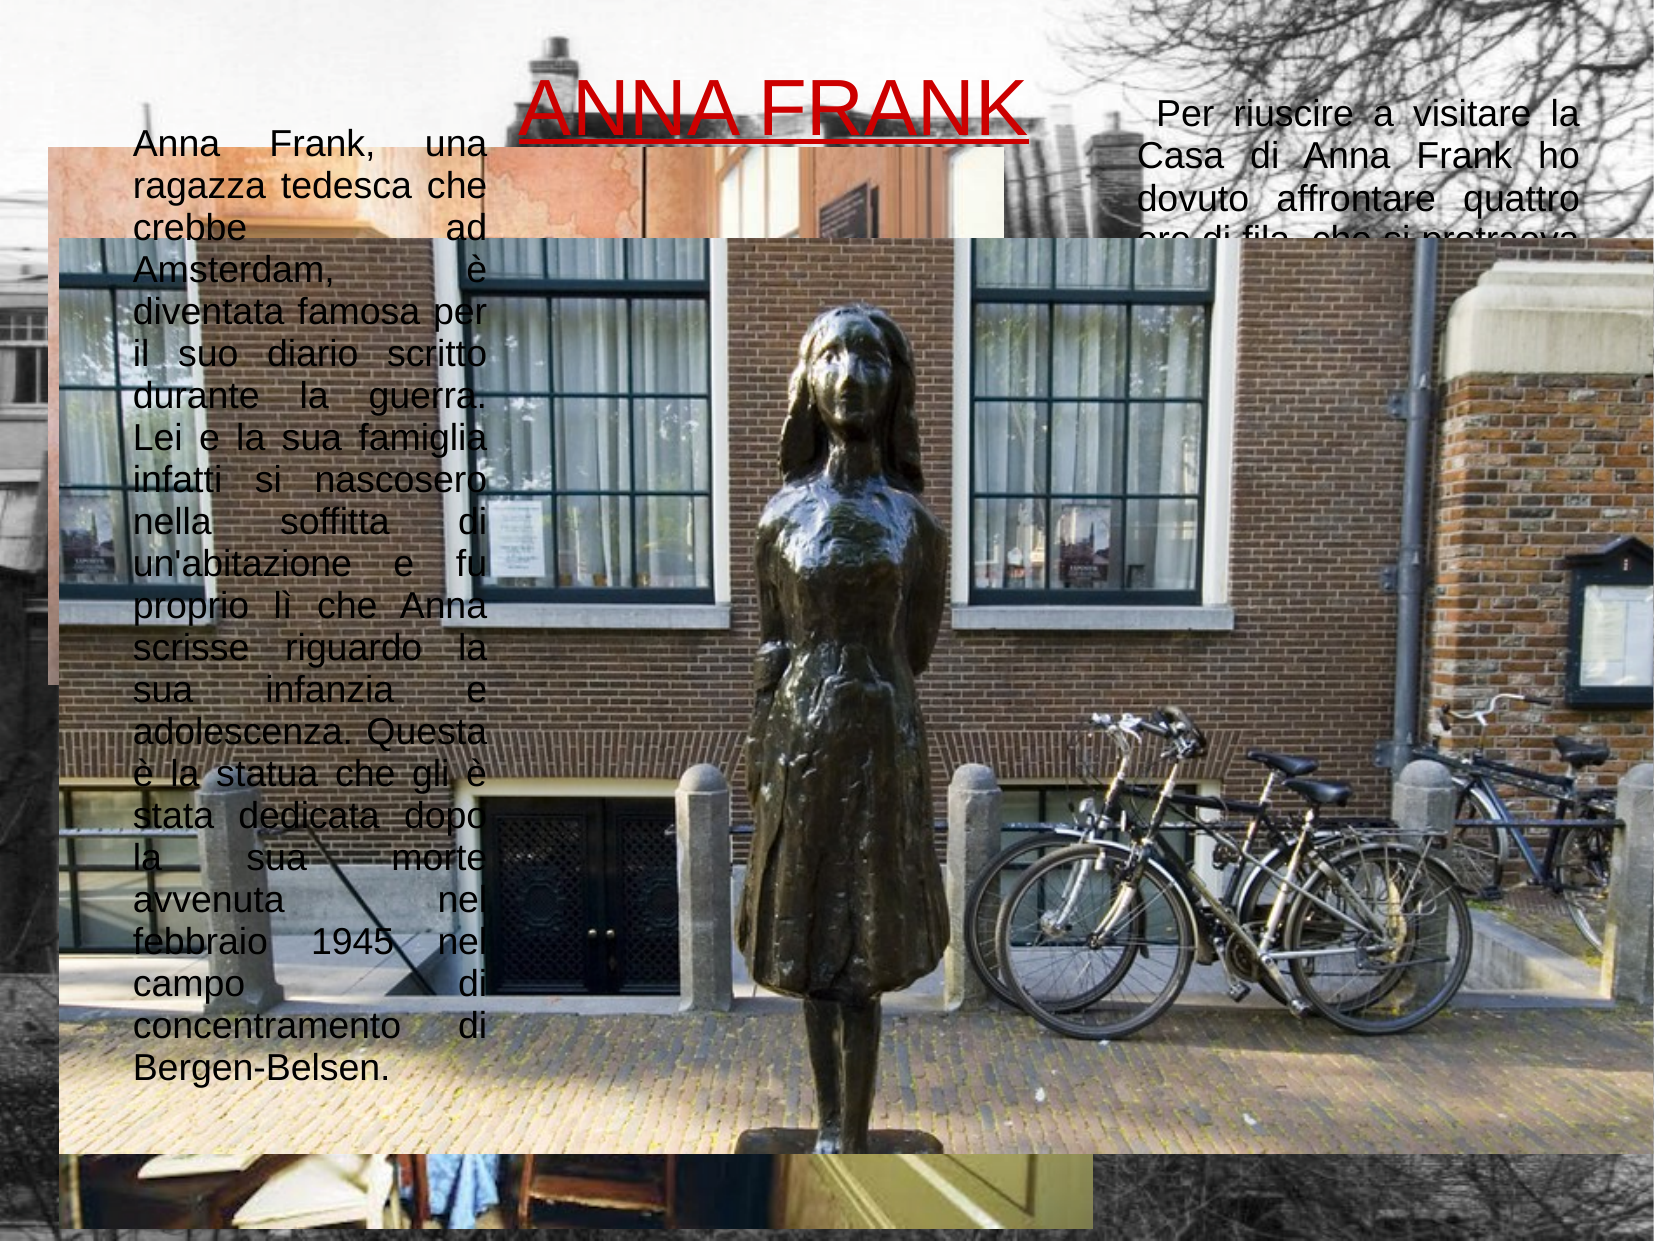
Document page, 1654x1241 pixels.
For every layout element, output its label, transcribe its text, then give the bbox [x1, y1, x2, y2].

text_box Per riuscire a visitare la Casa di Anna Frank ho dovuto affrontare quattro ore di fila, che si protraeva per circa un kilometro e mezzo. Nonostante questo, ne è valsa la pena : gli interni dell'abitazione ti sembravano riportare alla vita che trascorreva tutti i giorni la famiglia Frank. Nella immagine in alto è raffigurata la libreria che nascondeva il passaggio segreto al nascondiglio dei Frank. L'immagine in basso rappresenta la stanza in cui dormiva Anna Frank. La cosa che mi ha stupito più di tutte è stato il fatto di vedere molta gente piangere all'interno della casa. Piangevano e non smettevano... [1122, 85, 1595, 238]
title ANNA FRANK [29, 29, 1518, 237]
text_box Anna Frank, una ragazza tedesca che crebbe ad Amsterdam, è diventata famosa per il suo diario scritto durante la guerra. Lei e la sua famiglia infatti si nascosero nella soffitta di un'abitazione e fu proprio lì che Anna scrisse riguardo la sua infanzia e adolescenza. Questa è la statua che gli è stata dedicata dopo la sua morte avvenuta nel febbraio 1945 nel campo di concentramento di Bergen-Belsen. [118, 115, 502, 1182]
picture [0, 0, 1654, 1241]
